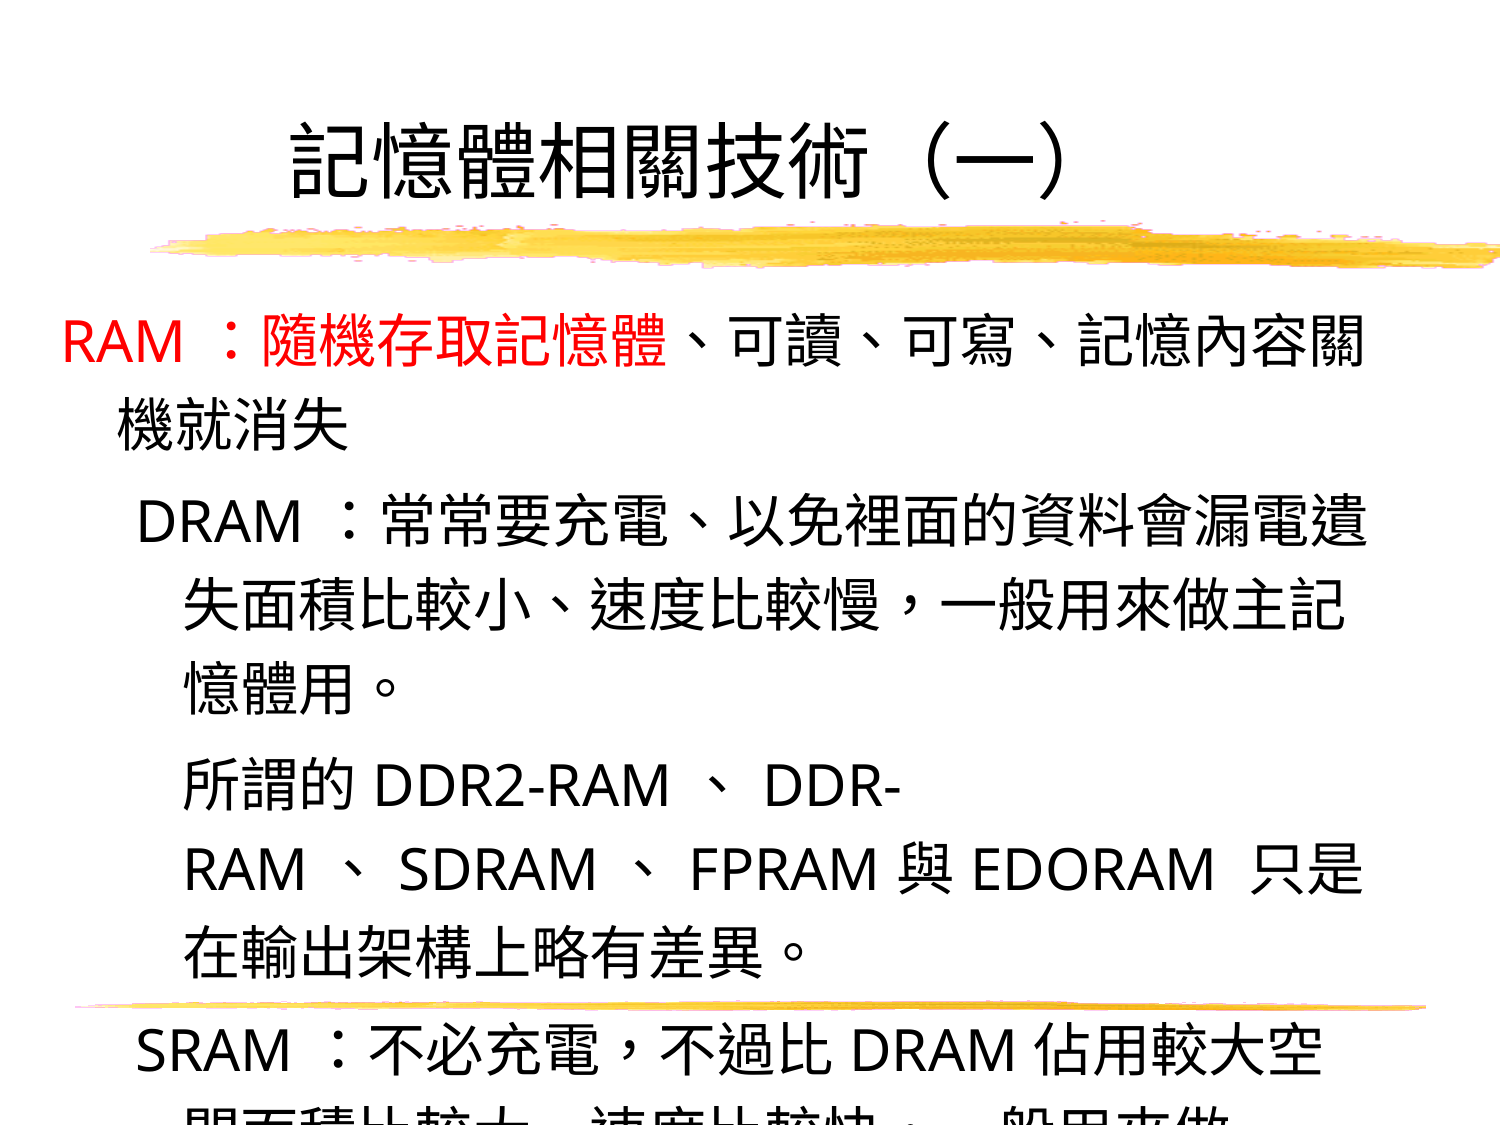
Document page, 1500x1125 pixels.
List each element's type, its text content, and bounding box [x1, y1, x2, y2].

list RAM：隨機存取記憶體、可讀、可寫、記憶內容關機就消失 DRAM：常常要充電、以免裡面的資料會漏電遺失面積比較小、速度比較慢，一般用來做主記憶體用。 所謂的DDR2-RAM、DDR-RAM、SDRAM、FPRAM與EDORAM 只是在輸出架構上略有差異。 SRAM：不必充電，不過比DRAM佔用較大空間面積比較大、速度比較快，一般用來做cache用。 [45, 287, 1388, 978]
picture [75, 999, 1426, 1013]
title 記憶體相關技術（一） [66, 22, 1342, 225]
picture [150, 215, 1500, 279]
